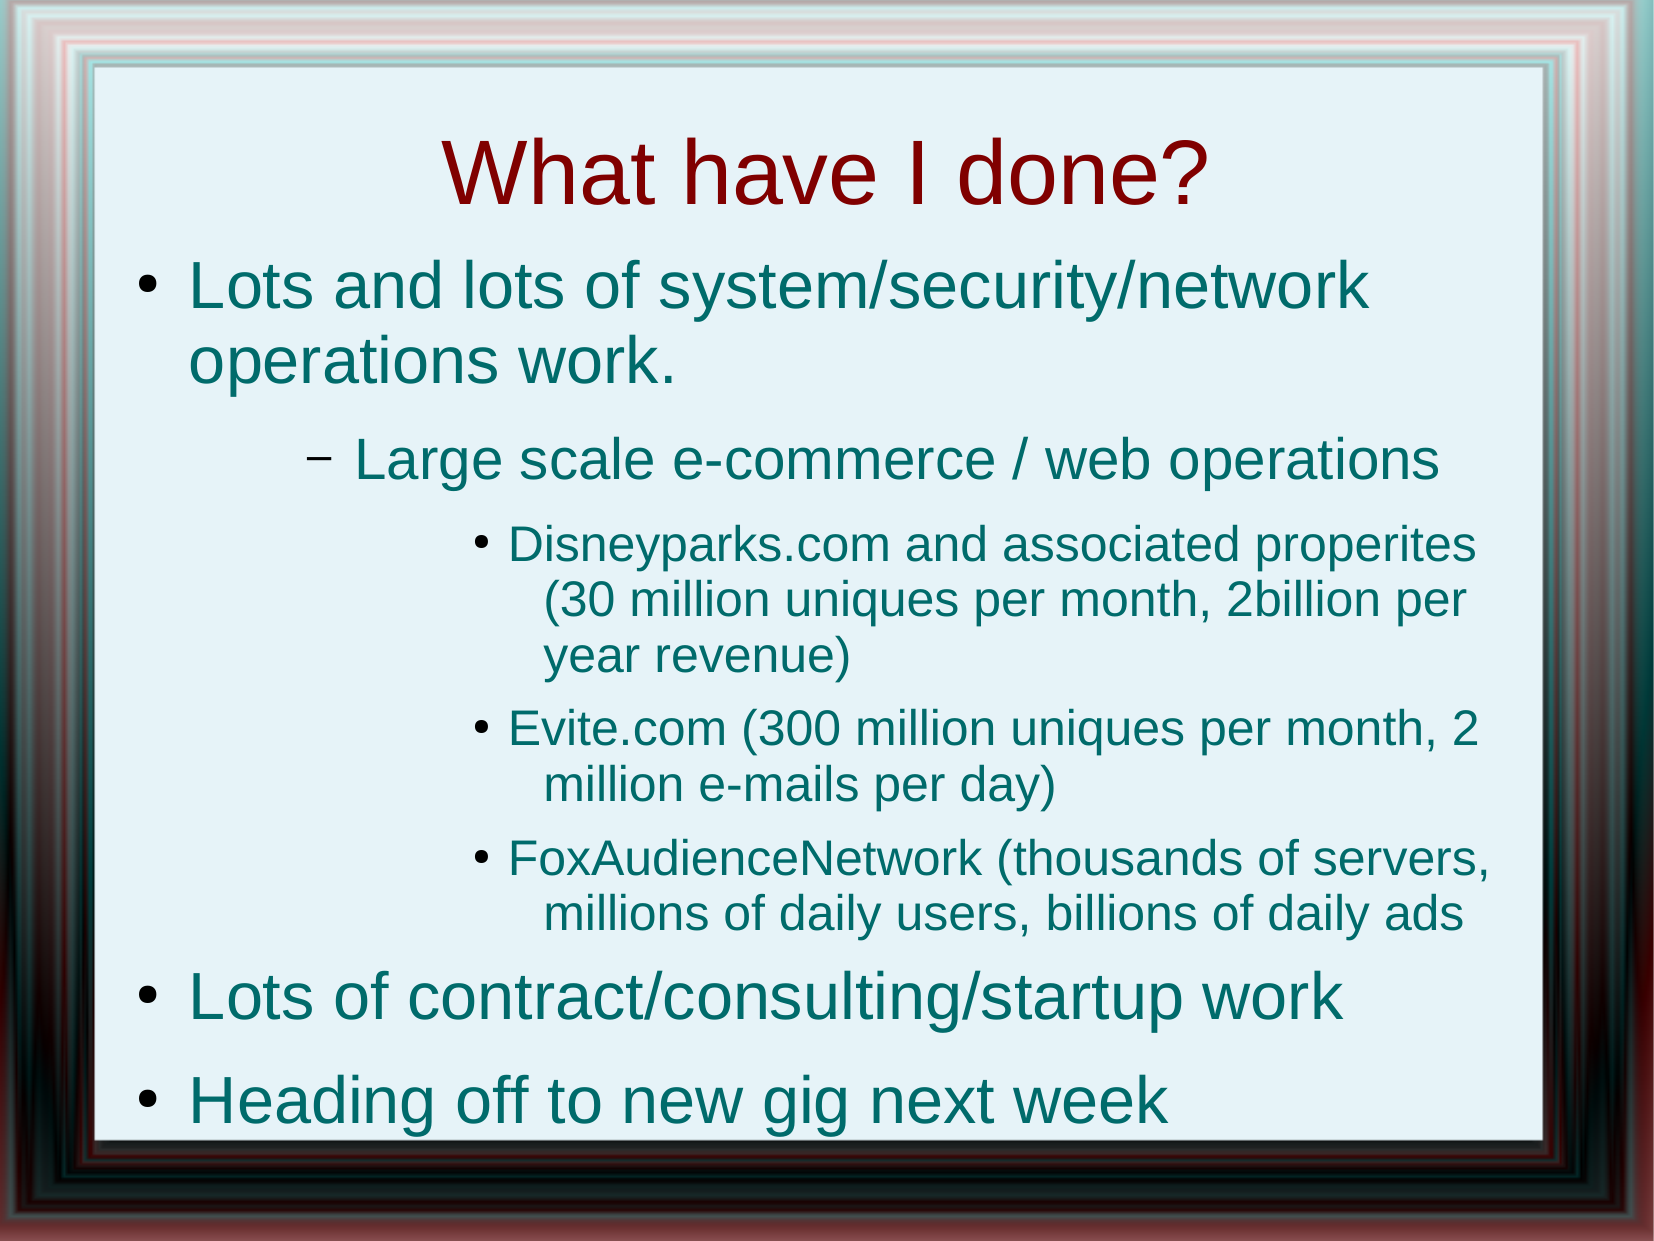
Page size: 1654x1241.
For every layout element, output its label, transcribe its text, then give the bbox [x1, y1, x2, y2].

picture [0, 0, 1654, 1241]
title What have I done? [118, 95, 1536, 250]
list Lots and lots of system/security/network operations work. Large scale e-commerce / web operations Disneyparks.com and associated properites (30 million uniques per month, 2billion per year revenue) Evite.com (300 million uniques per month, 2 million e-mails per day) FoxAudienceNetwork (thousands of servers, millions of daily users, billions of daily ads Lots of contract/consulting/startup work Heading off to new gig next week [118, 248, 1506, 1139]
